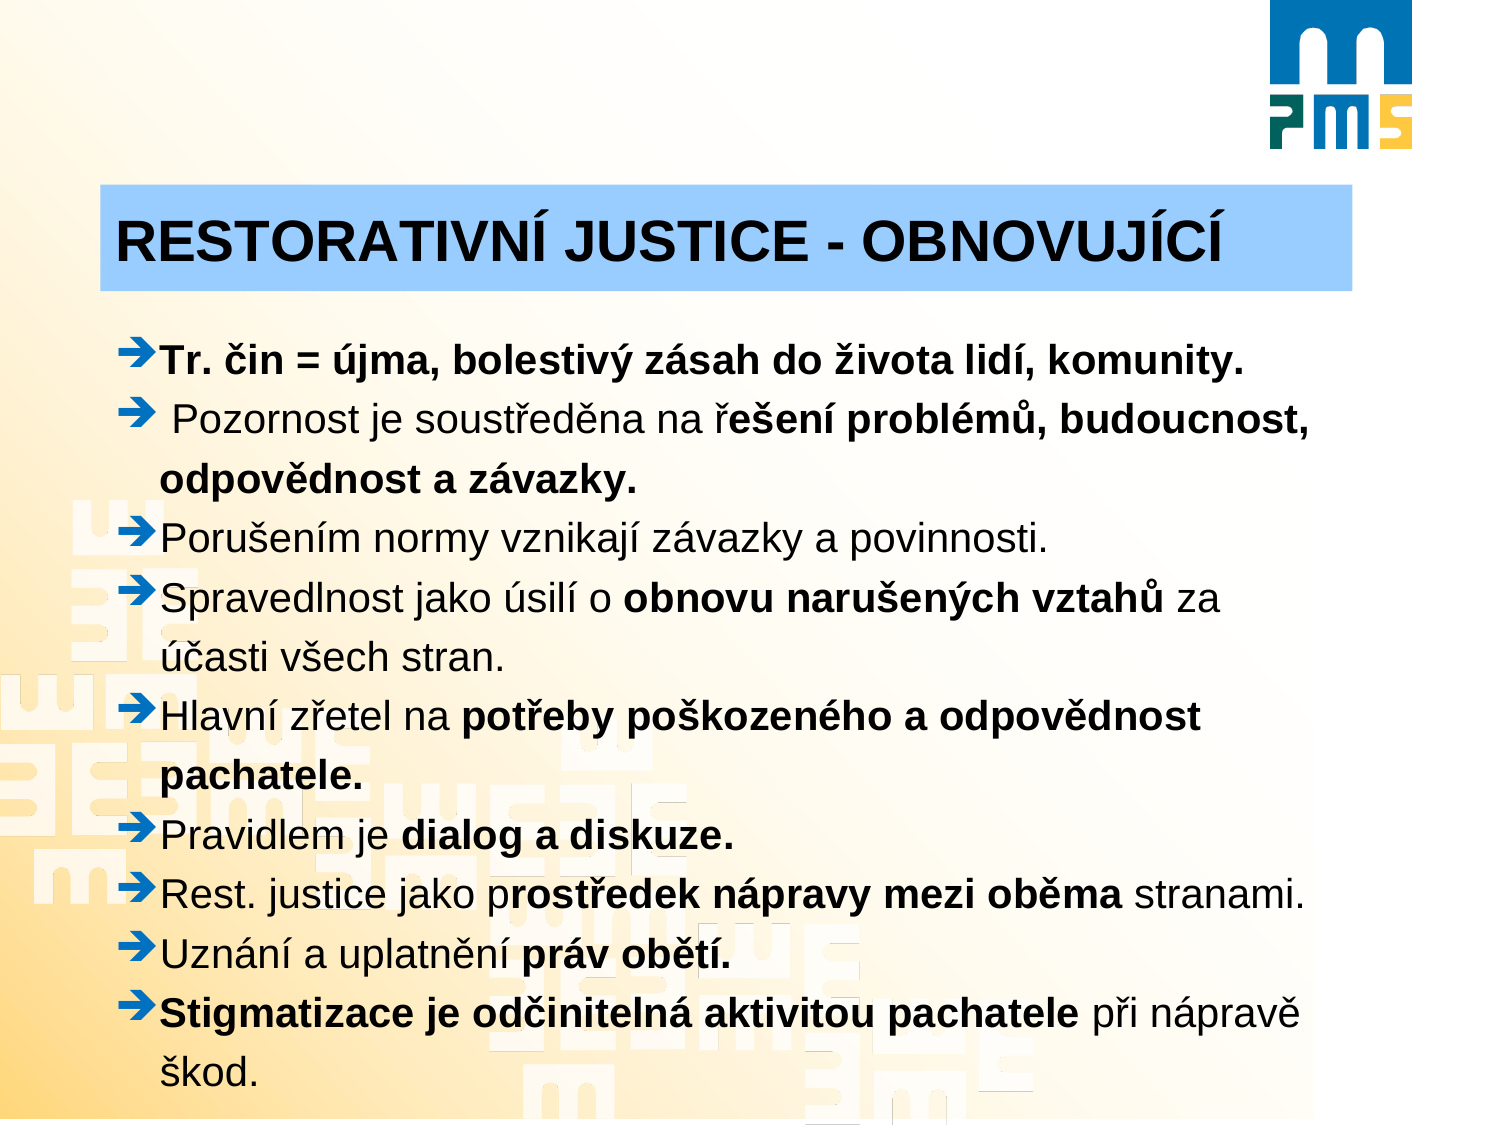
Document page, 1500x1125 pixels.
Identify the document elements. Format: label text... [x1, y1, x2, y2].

picture [0, 0, 1412, 1125]
subtitle Tr. čin = újma, bolestivý zásah do života lidí, komunity. Pozornost je soustředěna na řešení problémů, budoucnost, odpovědnost a závazky. Porušením normy vznikají závazky a povinnosti. Spravedlnost jako úsilí o obnovu narušených vztahů za účasti všech stran. Hlavní zřetel na potřeby poškozeného a odpovědnost pachatele. Pravidlem je dialog a diskuze. Rest. justice jako prostředek nápravy mezi oběma stranami. Uznání a uplatnění práv obětí. Stigmatizace je odčinitelná aktivitou pachatele při nápravě škod. [100, 291, 1341, 1000]
title RESTORATIVNÍ JUSTICE - OBNOVUJÍCÍ [100, 184, 1353, 292]
picture [506, 1009, 515, 1023]
